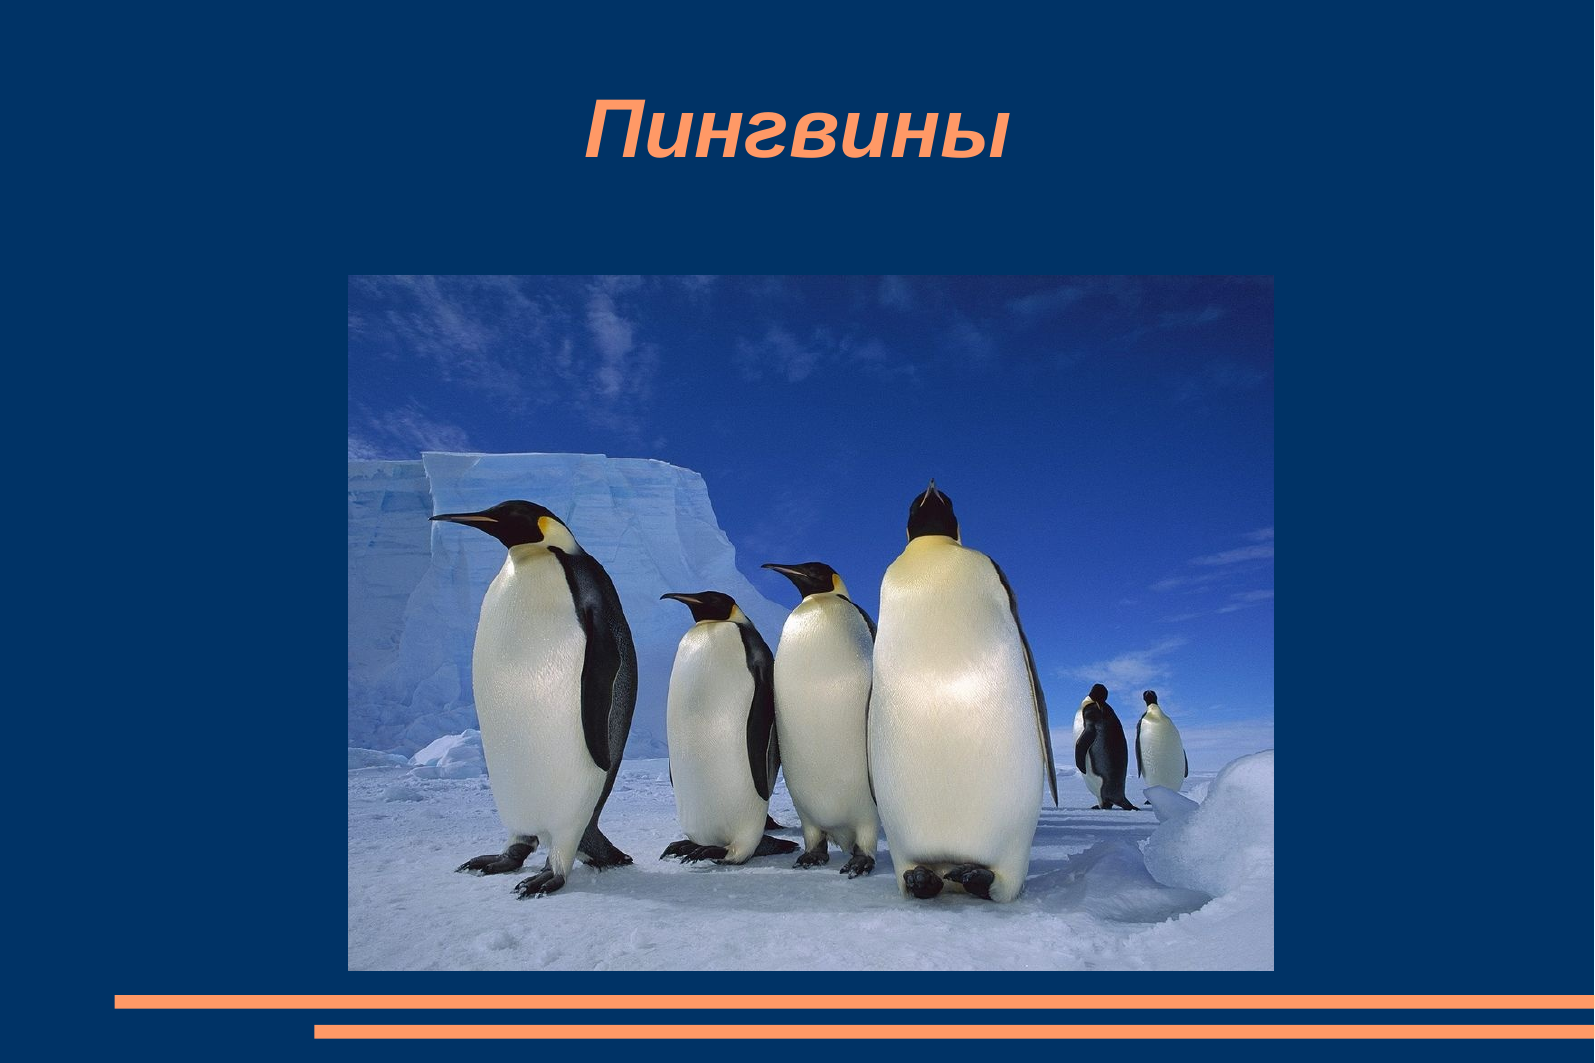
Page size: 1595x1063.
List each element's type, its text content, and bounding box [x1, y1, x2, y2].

title Пингвины [117, 39, 1479, 218]
picture [348, 275, 1274, 971]
